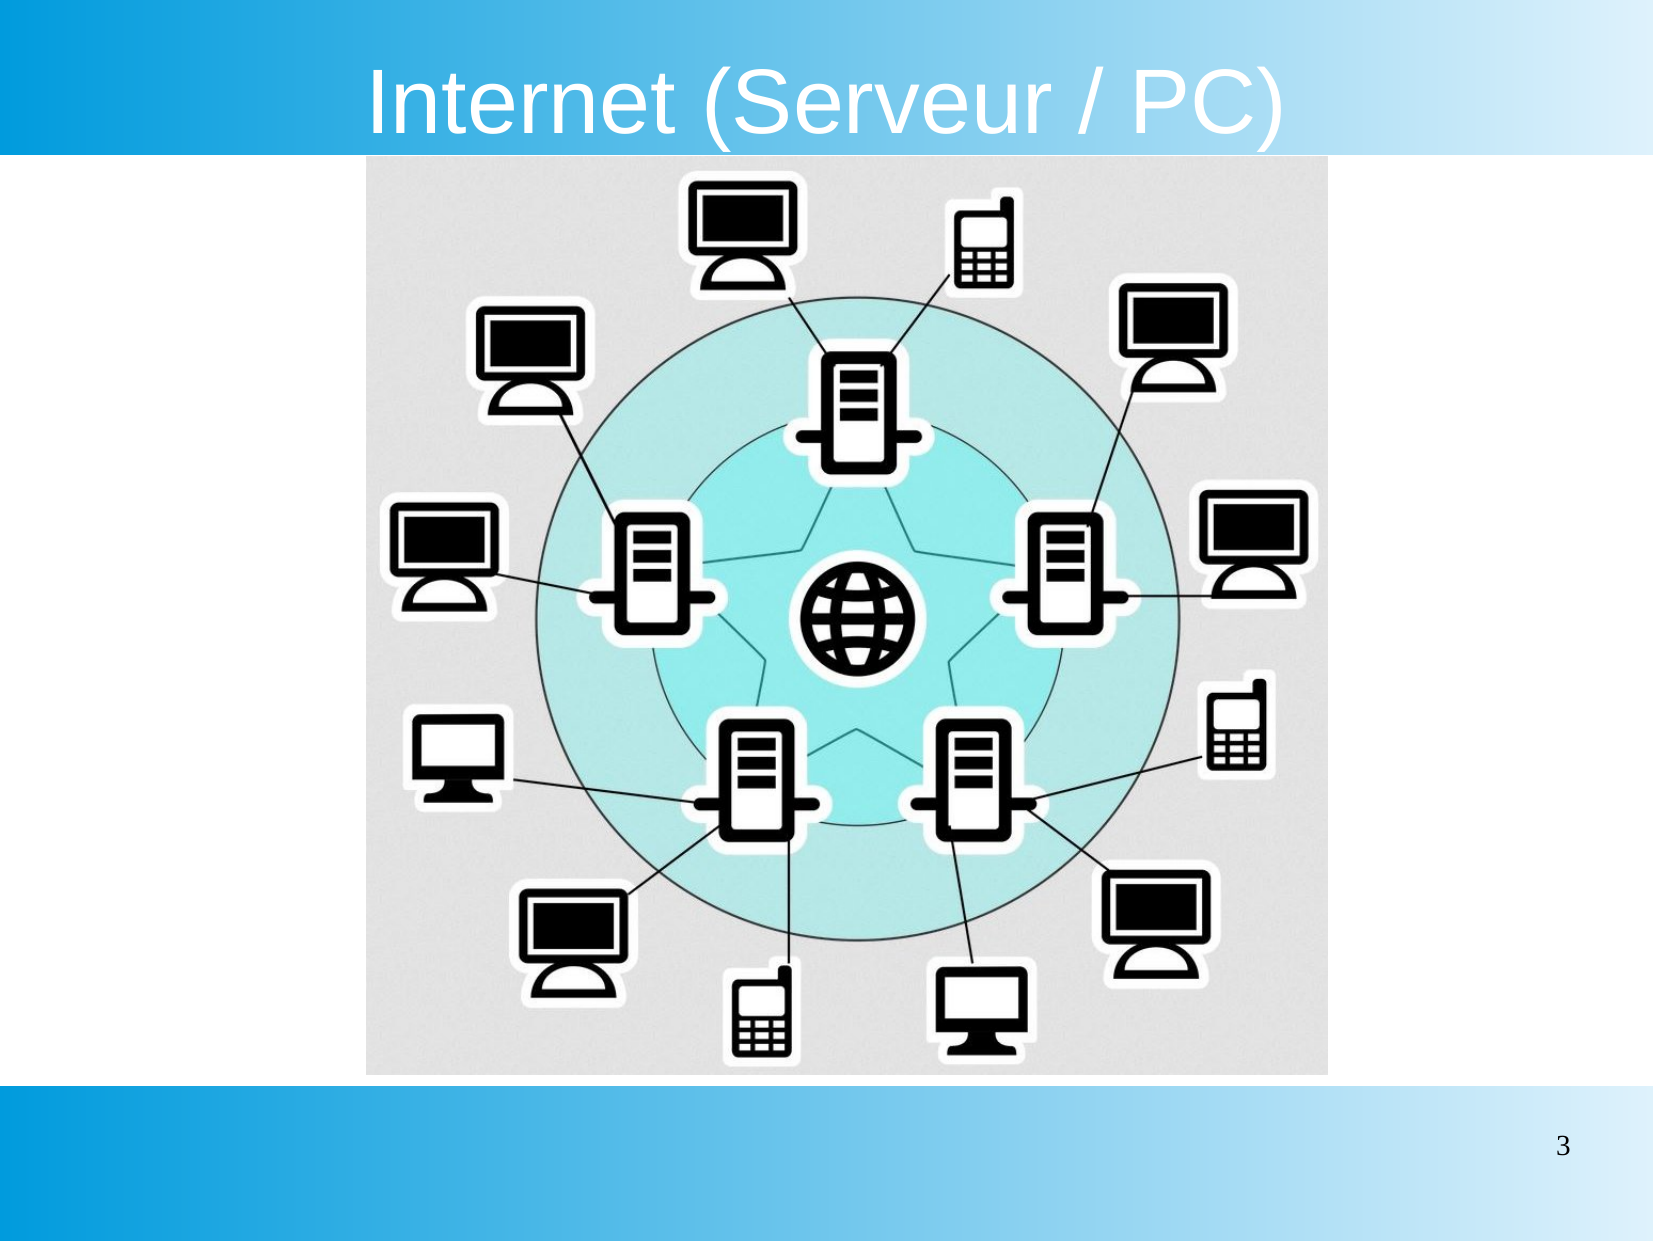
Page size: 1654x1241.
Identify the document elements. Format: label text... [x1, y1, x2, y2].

picture [366, 156, 1328, 1075]
title Internet (Serveur / PC) [82, 49, 1571, 155]
